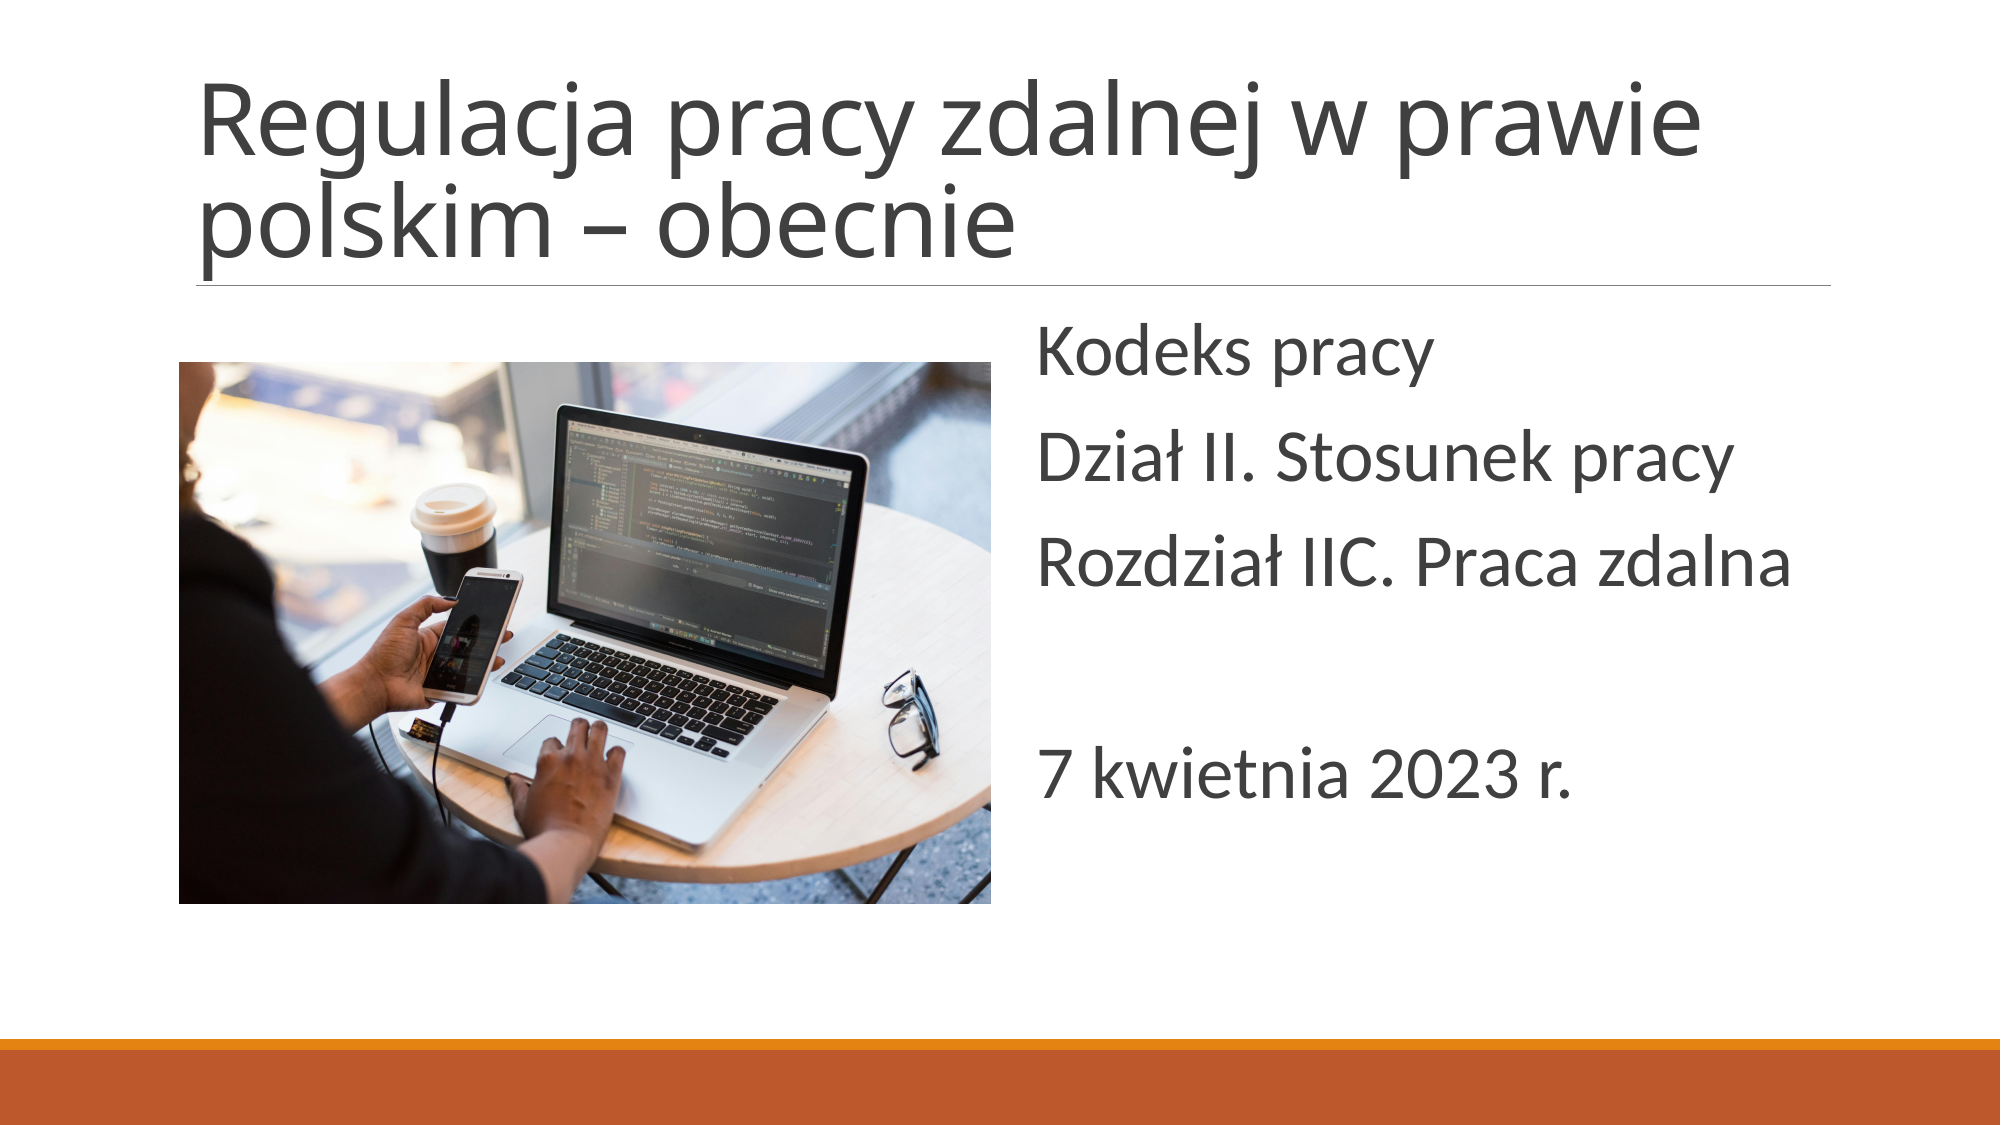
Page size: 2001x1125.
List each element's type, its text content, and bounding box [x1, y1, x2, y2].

list Kodeks pracy Dział II. Stosunek pracy Rozdział IIC. Praca zdalna 7 kwietnia 2023 r. [1020, 302, 1831, 963]
title Regulacja pracy zdalnej w prawie polskim – obecnie [180, 47, 1831, 286]
picture [179, 362, 991, 904]
